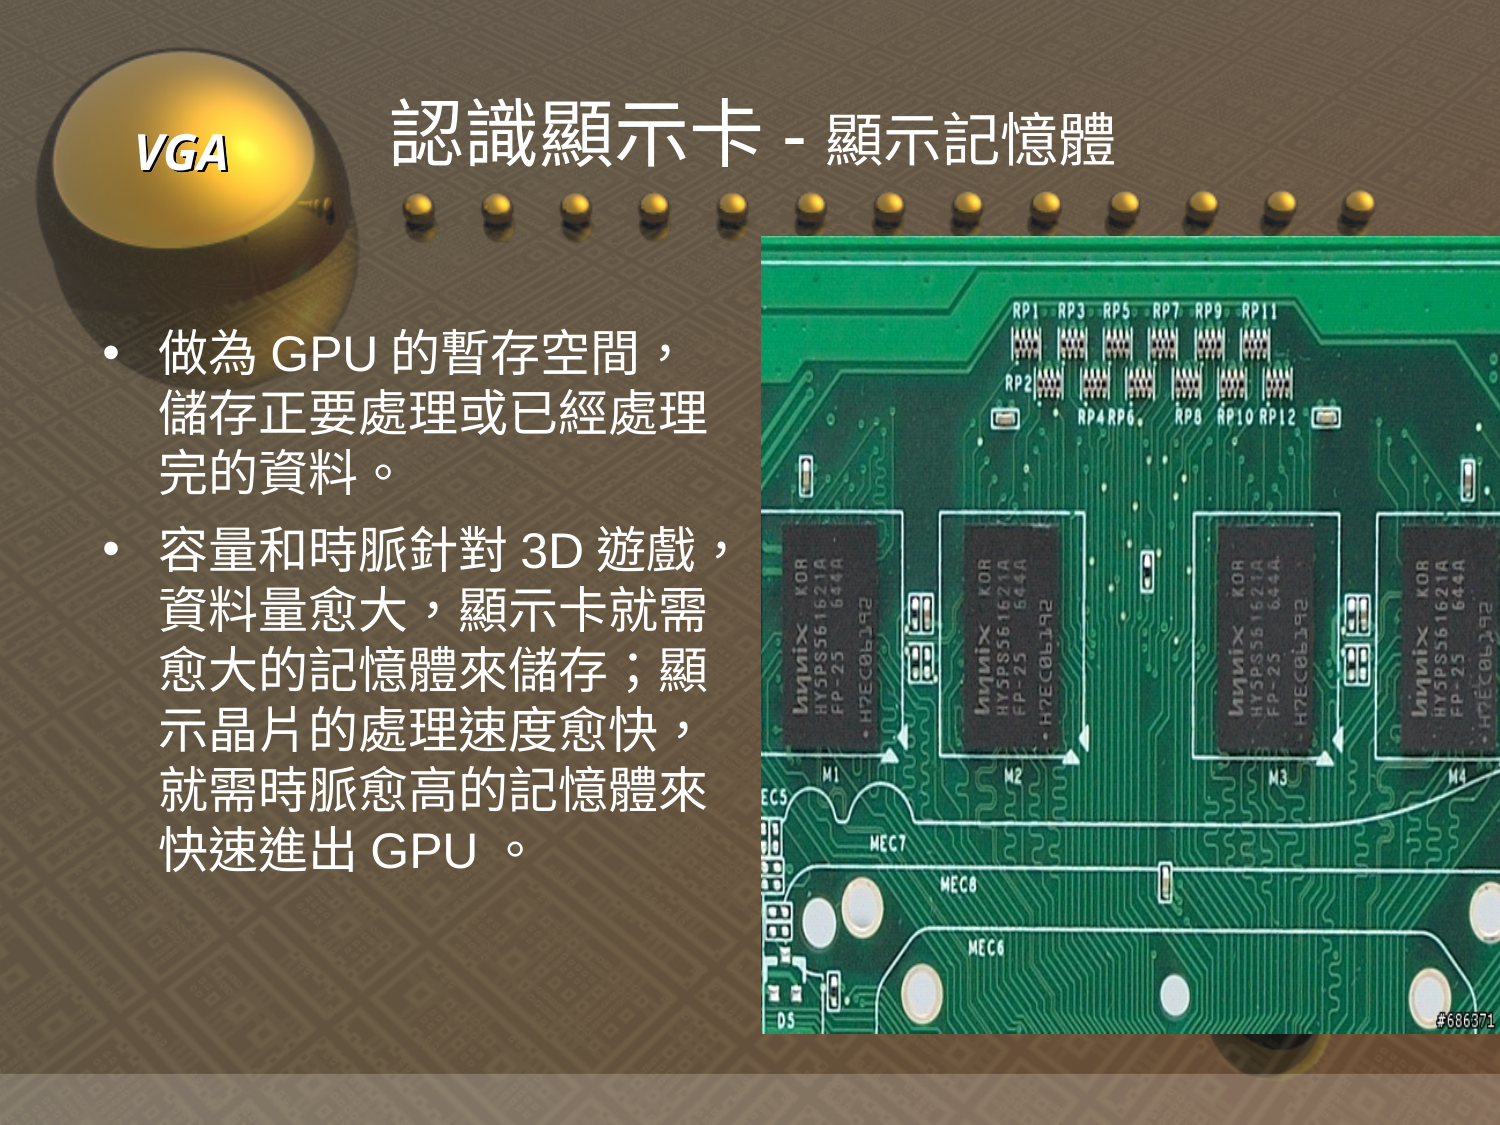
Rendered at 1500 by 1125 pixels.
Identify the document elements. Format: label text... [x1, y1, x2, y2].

list 做為GPU的暫存空間，儲存正要處理或已經處理完的資料。 容量和時脈針對3D遊戲，資料量愈大，顯示卡就需愈大的記憶體來儲存；顯示晶片的處理速度愈快，就需時脈愈高的記憶體來快速進出GPU。 [87, 237, 741, 1039]
picture [0, 0, 1500, 1073]
title 認識顯示卡-顯示記憶體 [375, 33, 1438, 230]
